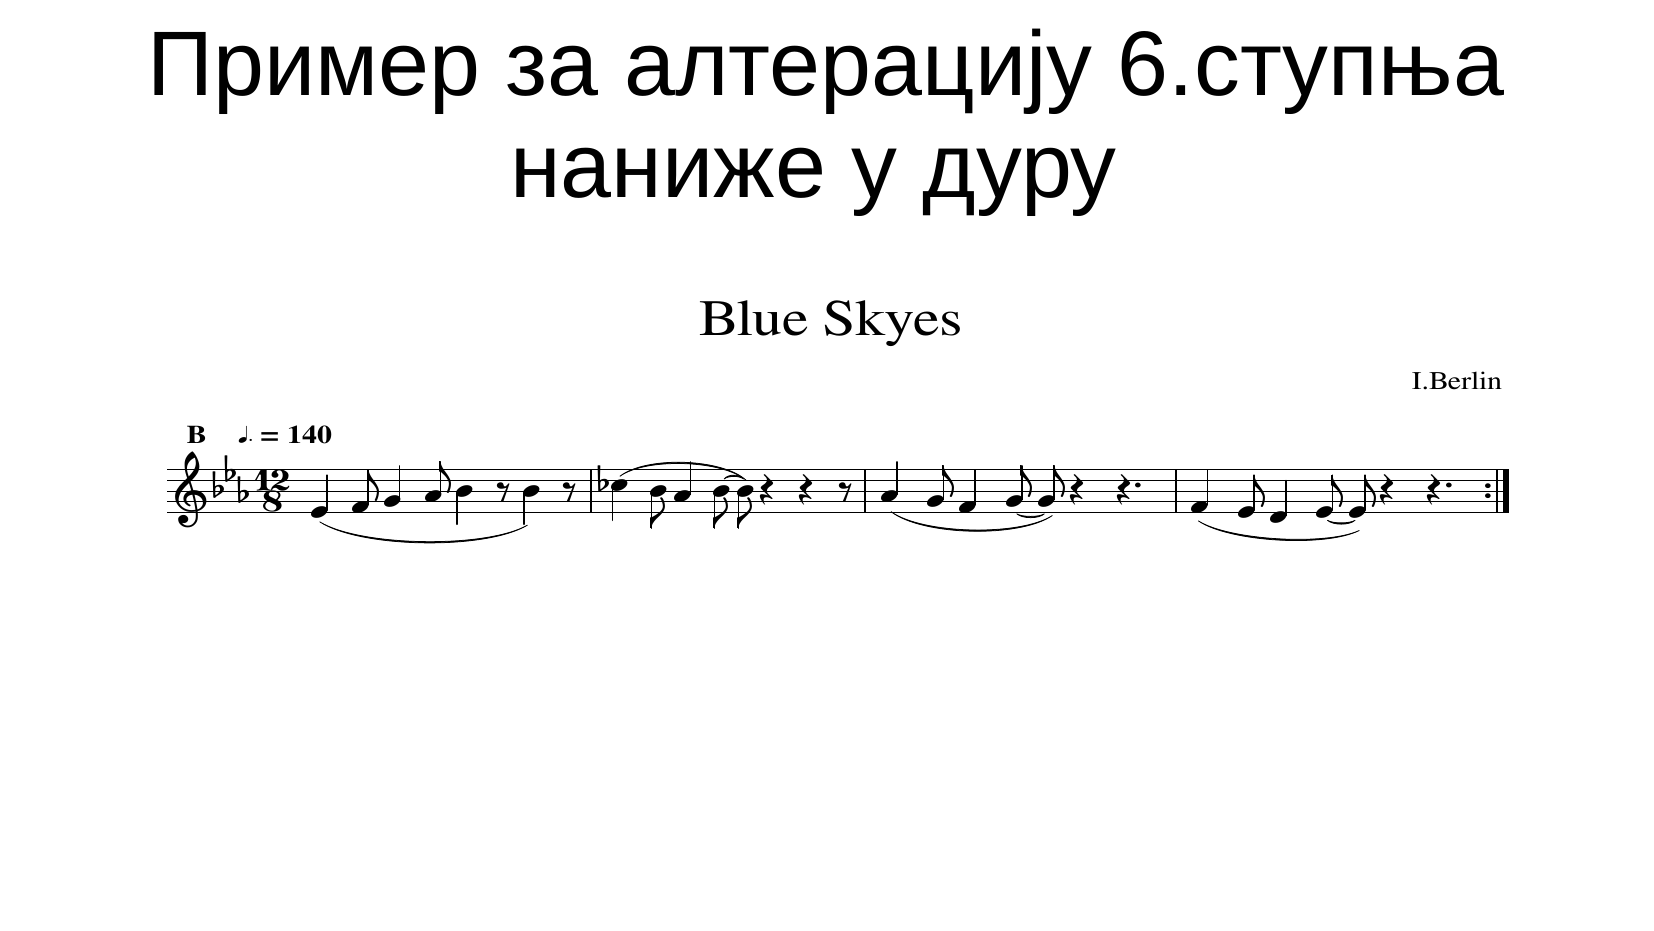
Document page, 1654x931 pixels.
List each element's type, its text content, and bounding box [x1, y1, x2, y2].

title Пример за алтерацију 6.ступња наниже у дуру [82, 12, 1571, 218]
picture [96, 228, 1580, 807]
